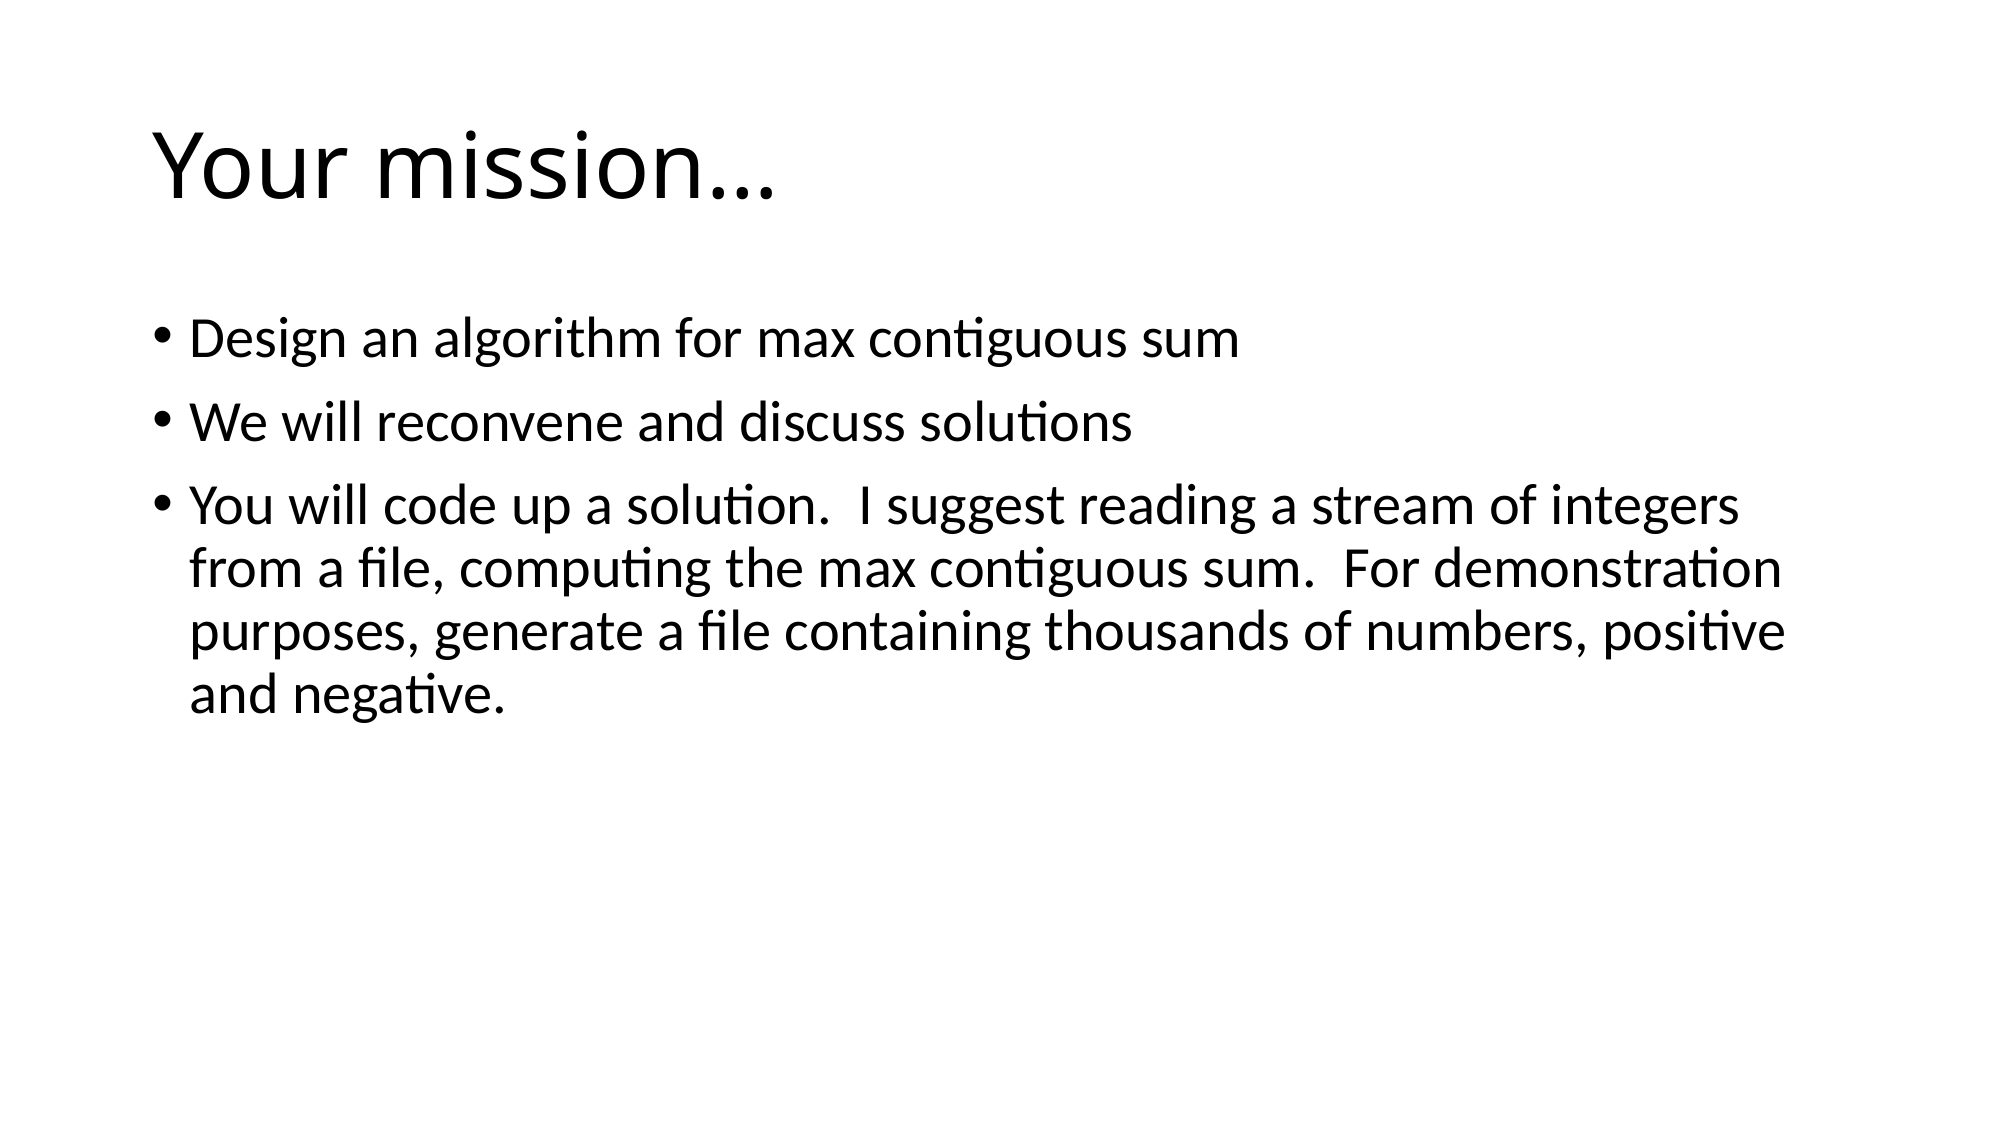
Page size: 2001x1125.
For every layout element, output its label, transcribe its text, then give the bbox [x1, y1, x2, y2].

title Your mission… [137, 59, 1863, 278]
list Design an algorithm for max contiguous sum We will reconvene and discuss solutions You will code up a solution. I suggest reading a stream of integers from a file, computing the max contiguous sum. For demonstration purposes, generate a file containing thousands of numbers, positive and negative. [137, 299, 1863, 1014]
